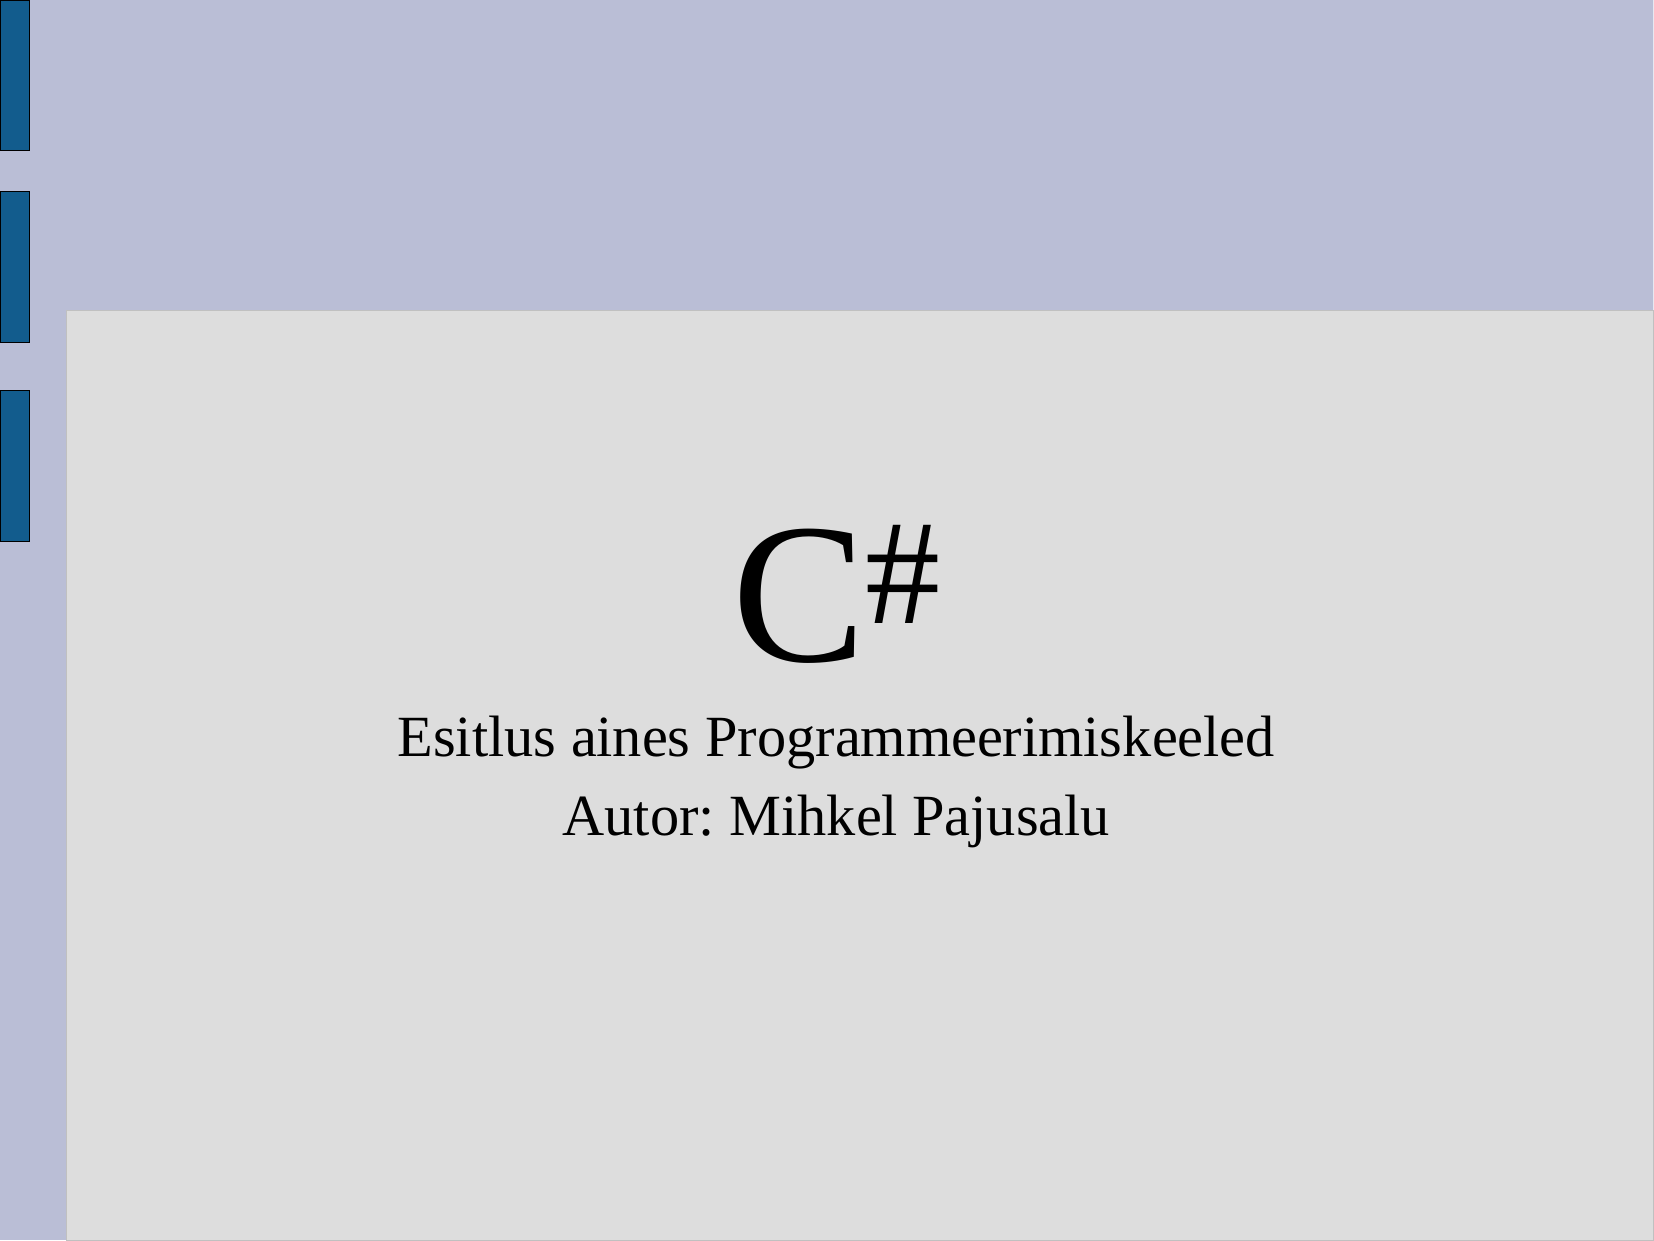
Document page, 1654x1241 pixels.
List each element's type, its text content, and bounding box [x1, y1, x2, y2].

list C# Esitlus aines Programmeerimiskeeled Autor: Mihkel Pajusalu [121, 344, 1534, 1127]
